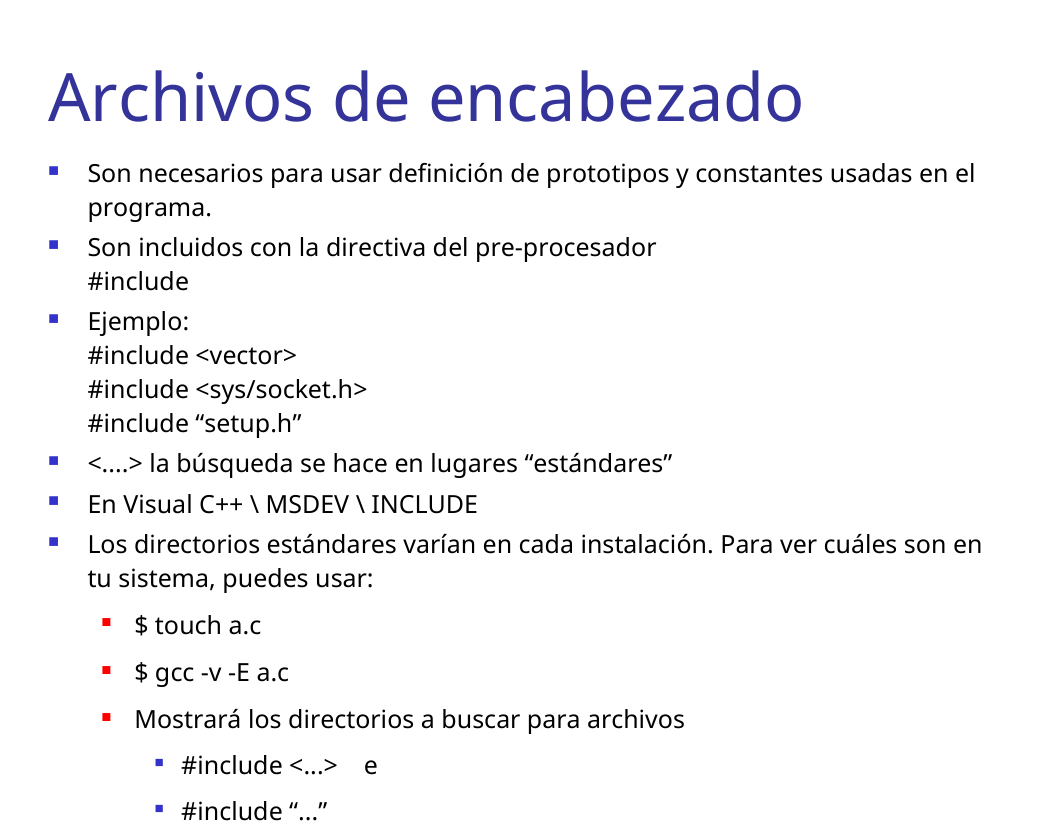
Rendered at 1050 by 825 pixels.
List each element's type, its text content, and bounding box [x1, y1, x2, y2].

title Archivos de encabezado [37, 26, 1026, 147]
list Son necesarios para usar definición de prototipos y constantes usadas en el programa. Son incluidos con la directiva del pre-procesador #include Ejemplo: #include <vector> #include <sys/socket.h> #include “setup.h” <....> la búsqueda se hace en lugares “estándares” En Visual C++ \ MSDEV \ INCLUDE Los directorios estándares varían en cada instalación. Para ver cuáles son en tu sistema, puedes usar: $ touch a.c $ gcc -v -E a.c Mostrará los directorios a buscar para archivos #include <...> e #include “...” [37, 150, 1023, 739]
